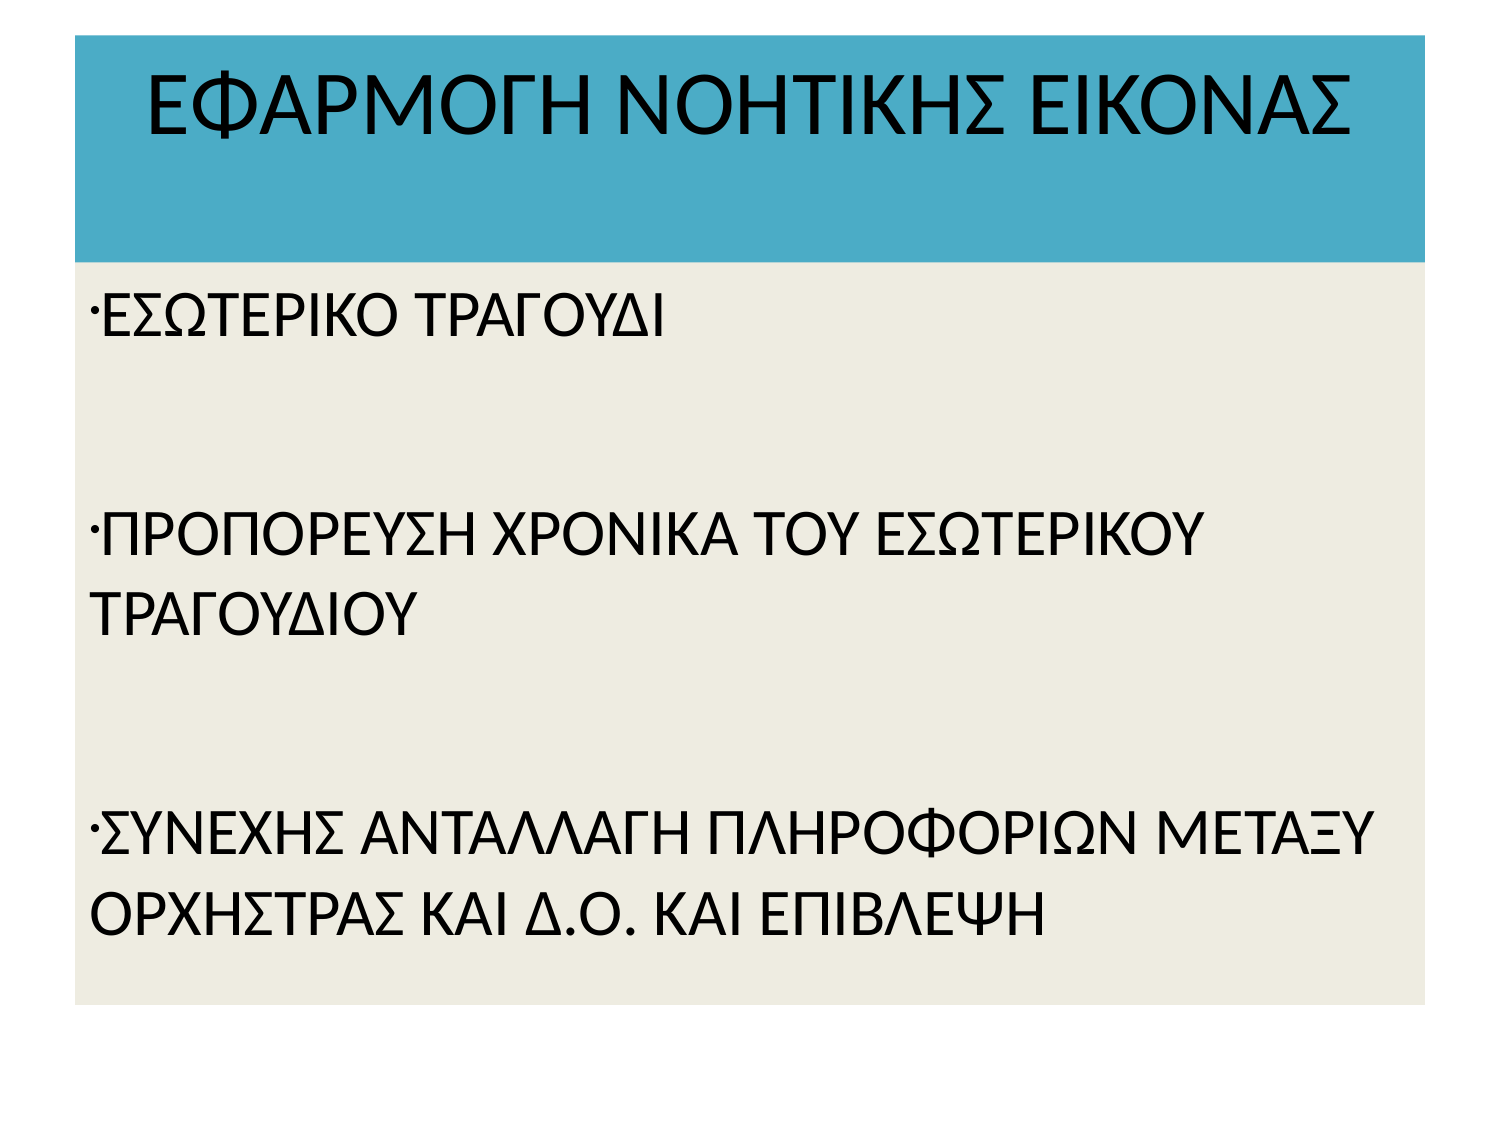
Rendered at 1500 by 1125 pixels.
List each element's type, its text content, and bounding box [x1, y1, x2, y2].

title ΕΦΑΡΜΟΓΗ ΝΟΗΤΙΚΗΣ EIKONAΣ [75, 35, 1425, 262]
list ΕΣΩΤΕΡΙΚΟ ΤΡΑΓΟΥΔΙ ΠΡΟΠΟΡΕΥΣΗ ΧΡΟΝΙΚΑ ΤΟΥ ΕΣΩΤΕΡΙΚΟΥ ΤΡΑΓΟΥΔΙΟΥ ΣΥΝΕΧΗΣ ΑΝΤΑΛΛΑΓΗ ΠΛΗΡΟΦΟΡΙΩΝ ΜΕΤΑΞΥ ΟΡΧΗΣΤΡΑΣ ΚΑΙ Δ.Ο. ΚΑΙ ΕΠΙΒΛΕΨΗ [75, 262, 1425, 1005]
